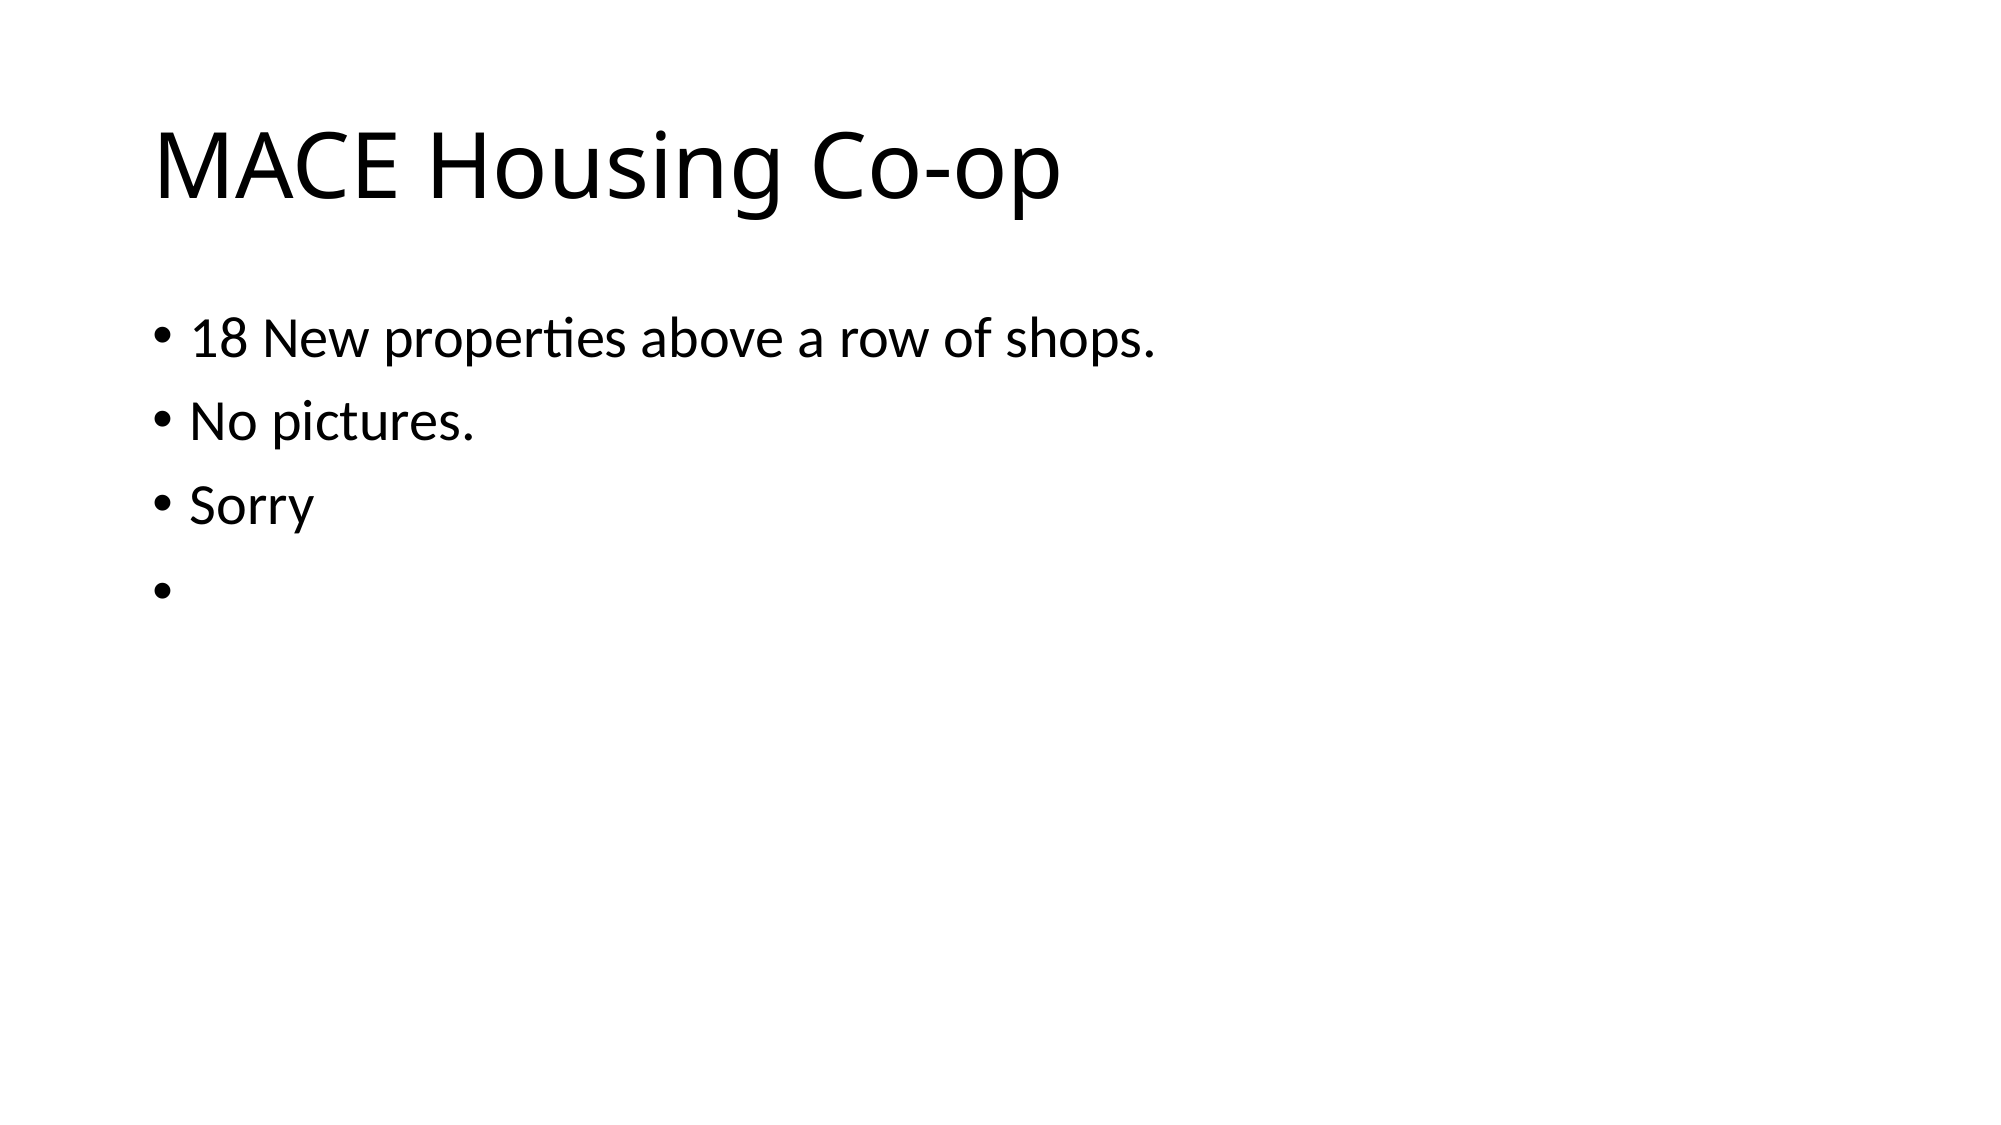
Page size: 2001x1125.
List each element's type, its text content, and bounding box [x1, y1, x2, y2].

title MACE Housing Co-op [137, 59, 1863, 278]
list 18 New properties above a row of shops. No pictures. Sorry [137, 299, 1863, 1014]
